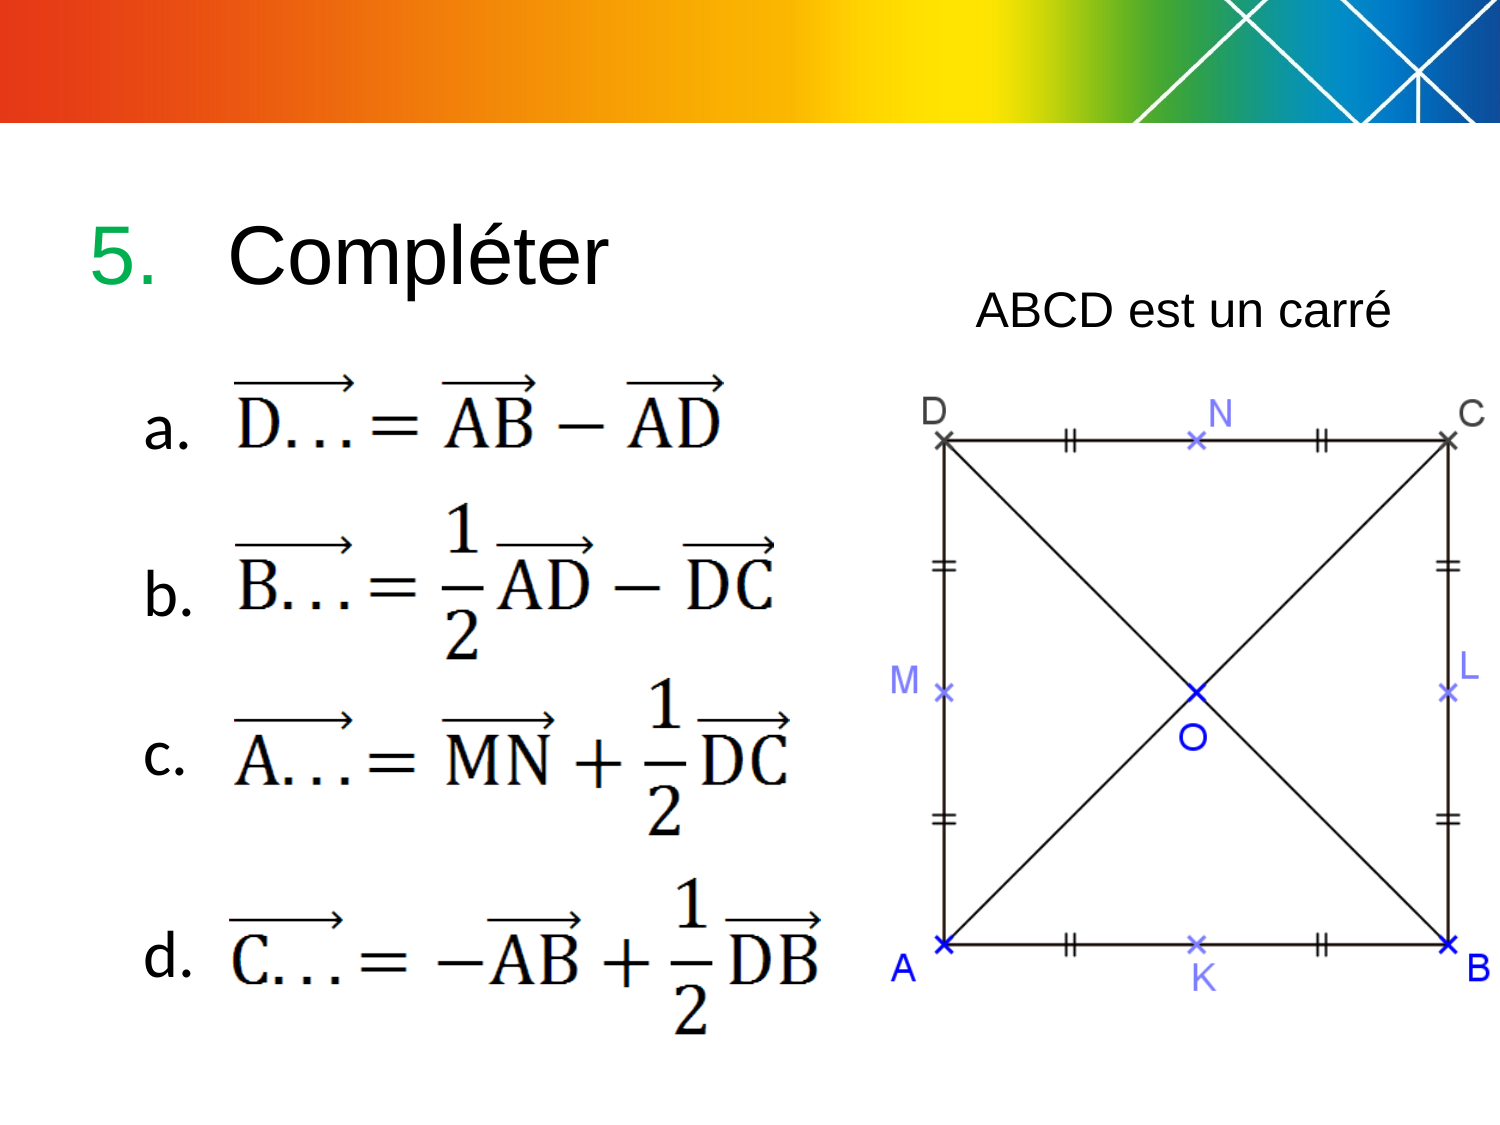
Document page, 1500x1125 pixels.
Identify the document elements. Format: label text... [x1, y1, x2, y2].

text_box ABCD est un carré [960, 269, 1454, 345]
picture [1340, 0, 1500, 123]
text_box a. b. c. d. [128, 375, 685, 1079]
text_box Compléter [75, 164, 1500, 339]
picture [234, 492, 790, 850]
picture [234, 363, 724, 478]
picture [867, 375, 1500, 1003]
picture [0, 0, 1359, 123]
picture [229, 867, 821, 1049]
